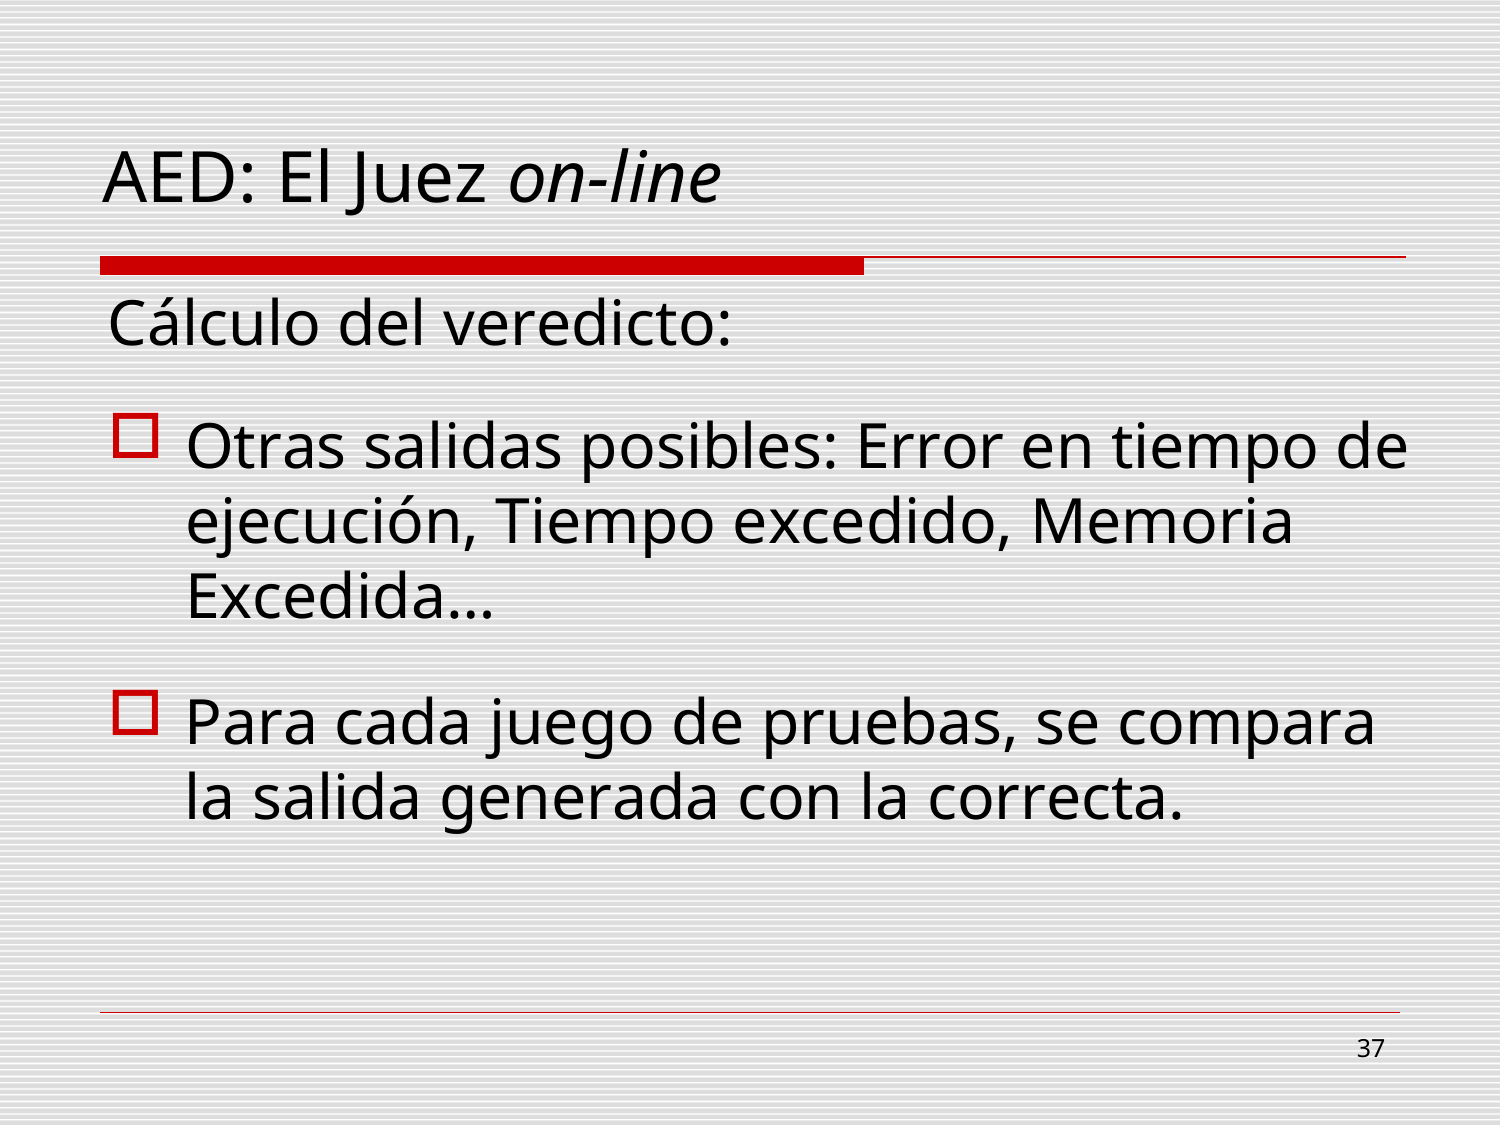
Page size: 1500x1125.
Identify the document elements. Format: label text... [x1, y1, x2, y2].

text_box <número> [1074, 1024, 1401, 1103]
text_box Para cada juego de pruebas, se compara la salida generada con la correcta. [92, 674, 1438, 925]
title AED: El Juez on-line [87, 49, 1400, 225]
picture [0, 0, 1500, 1125]
list Cálculo del veredicto: Otras salidas posibles: Error en tiempo de ejecución, Tiempo excedido, Memoria Excedida… [92, 275, 1438, 639]
